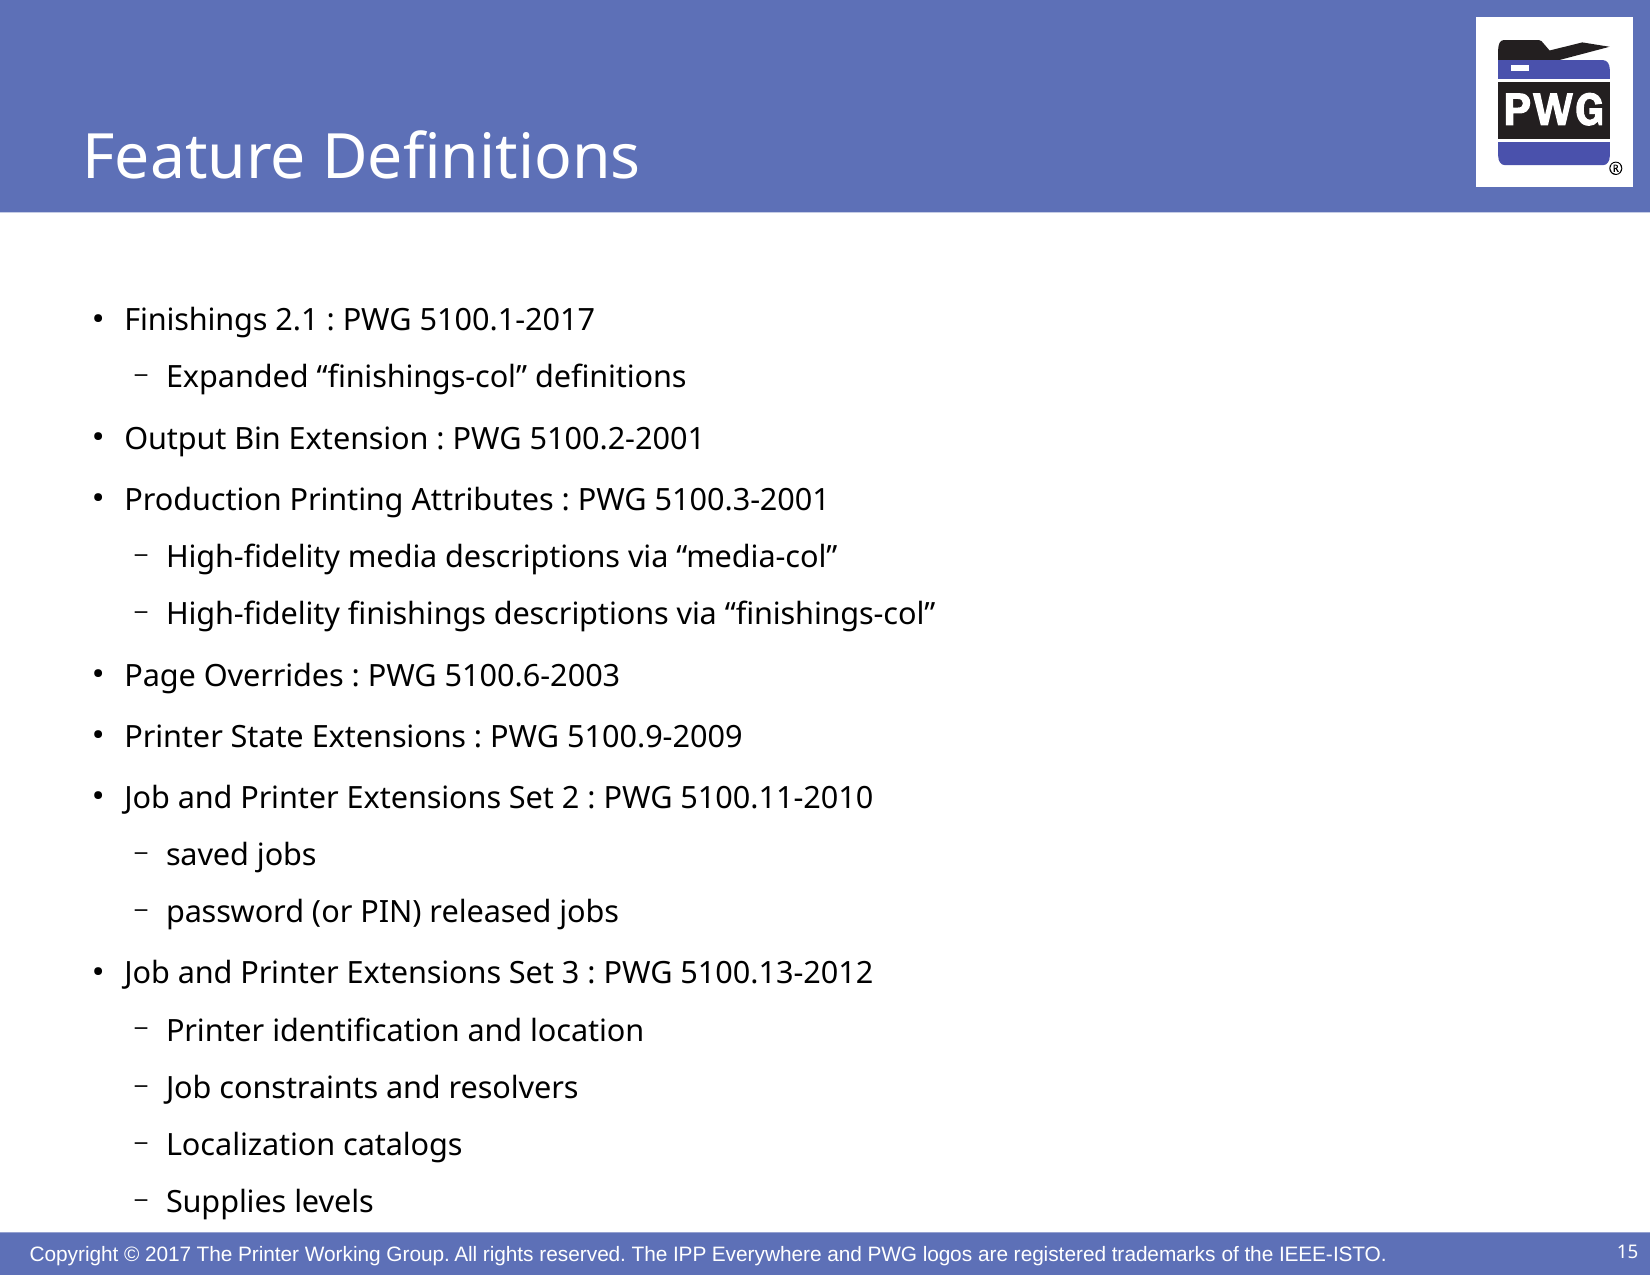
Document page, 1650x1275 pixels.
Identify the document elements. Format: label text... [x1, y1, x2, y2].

list Finishings 2.1 : PWG 5100.1-2017 Expanded “finishings-col” definitions Output Bin Extension : PWG 5100.2-2001 Production Printing Attributes : PWG 5100.3-2001 High-fidelity media descriptions via “media-col” High-fidelity finishings descriptions via “finishings-col” Page Overrides : PWG 5100.6-2003 Printer State Extensions : PWG 5100.9-2009 Job and Printer Extensions Set 2 : PWG 5100.11-2010 saved jobs password (or PIN) released jobs Job and Printer Extensions Set 3 : PWG 5100.13-2012 Printer identification and location Job constraints and resolvers Localization catalogs Supplies levels [82, 298, 1568, 1231]
title Feature Definitions [82, 8, 1449, 198]
